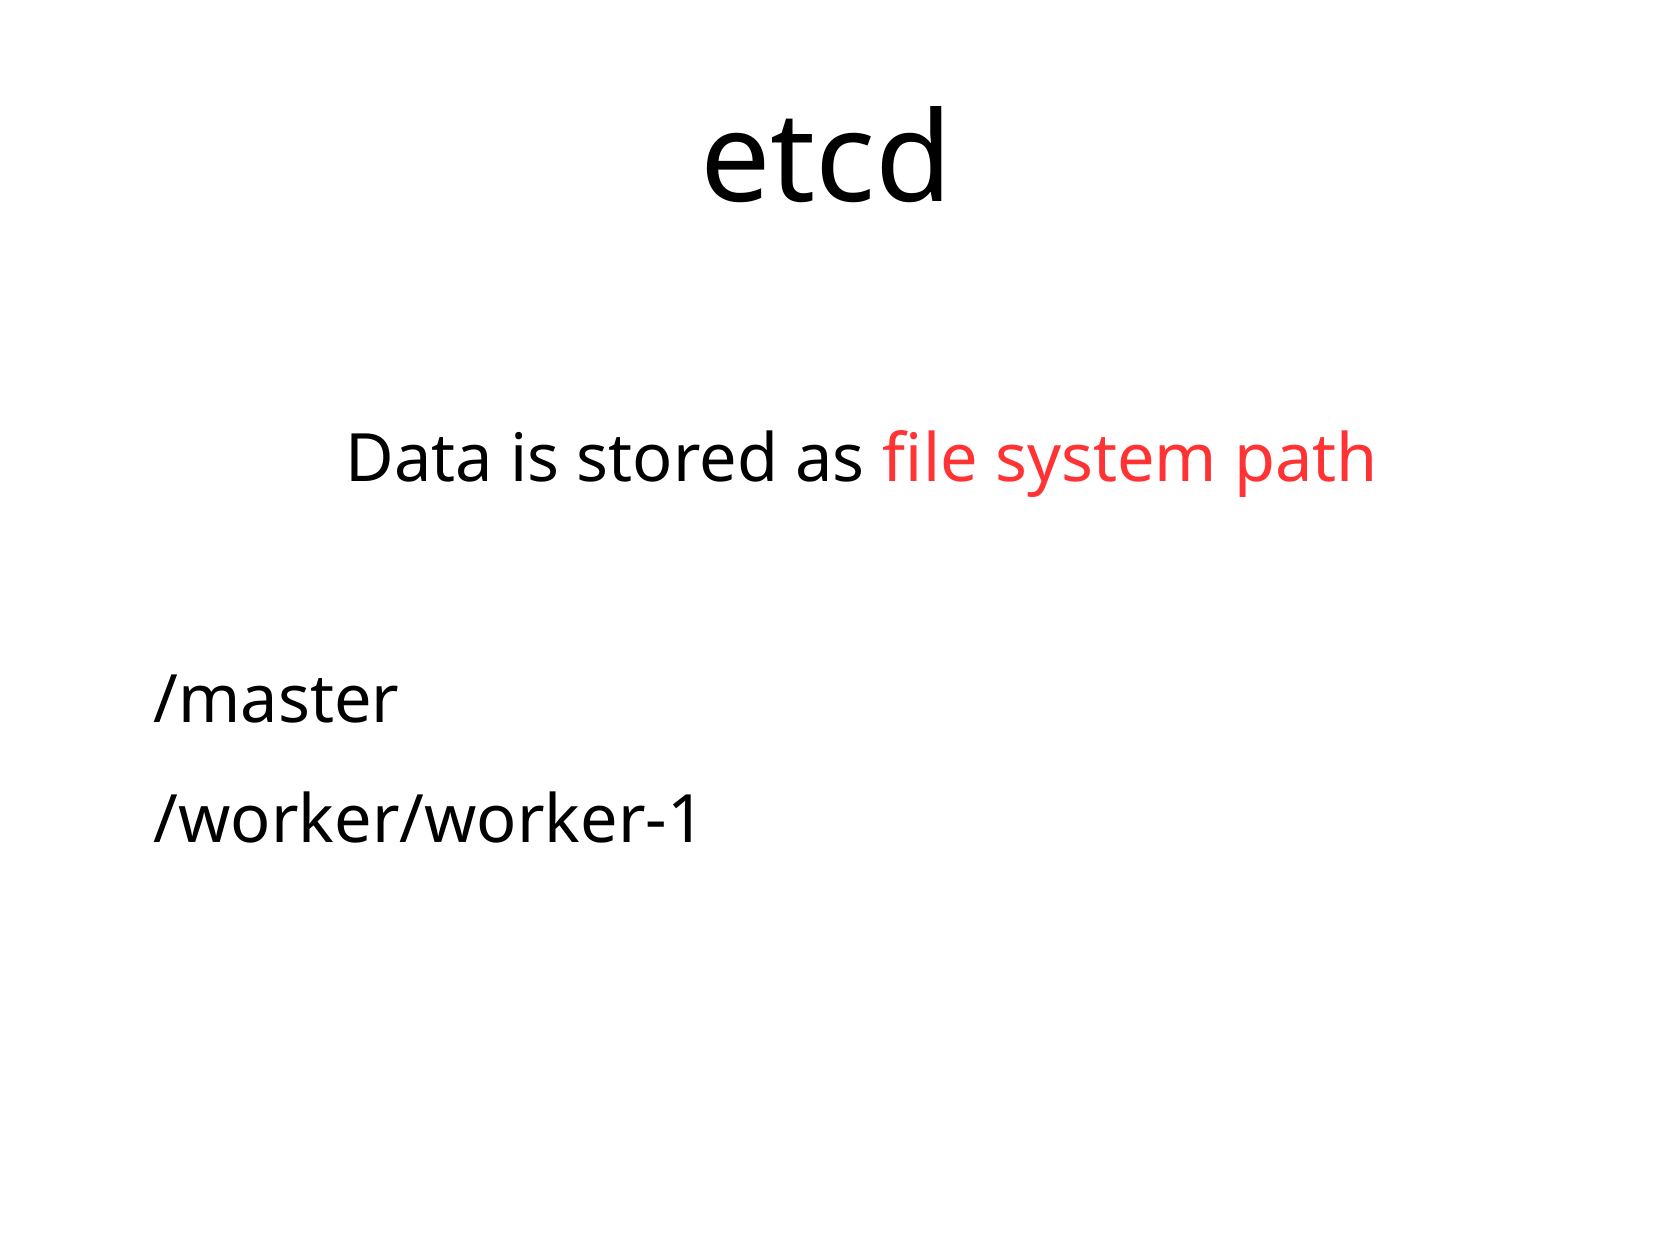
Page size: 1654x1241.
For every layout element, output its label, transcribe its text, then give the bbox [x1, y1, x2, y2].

list Data is stored as file system path /master /worker/worker-1 [82, 290, 1571, 1010]
title etcd [82, 49, 1571, 257]
